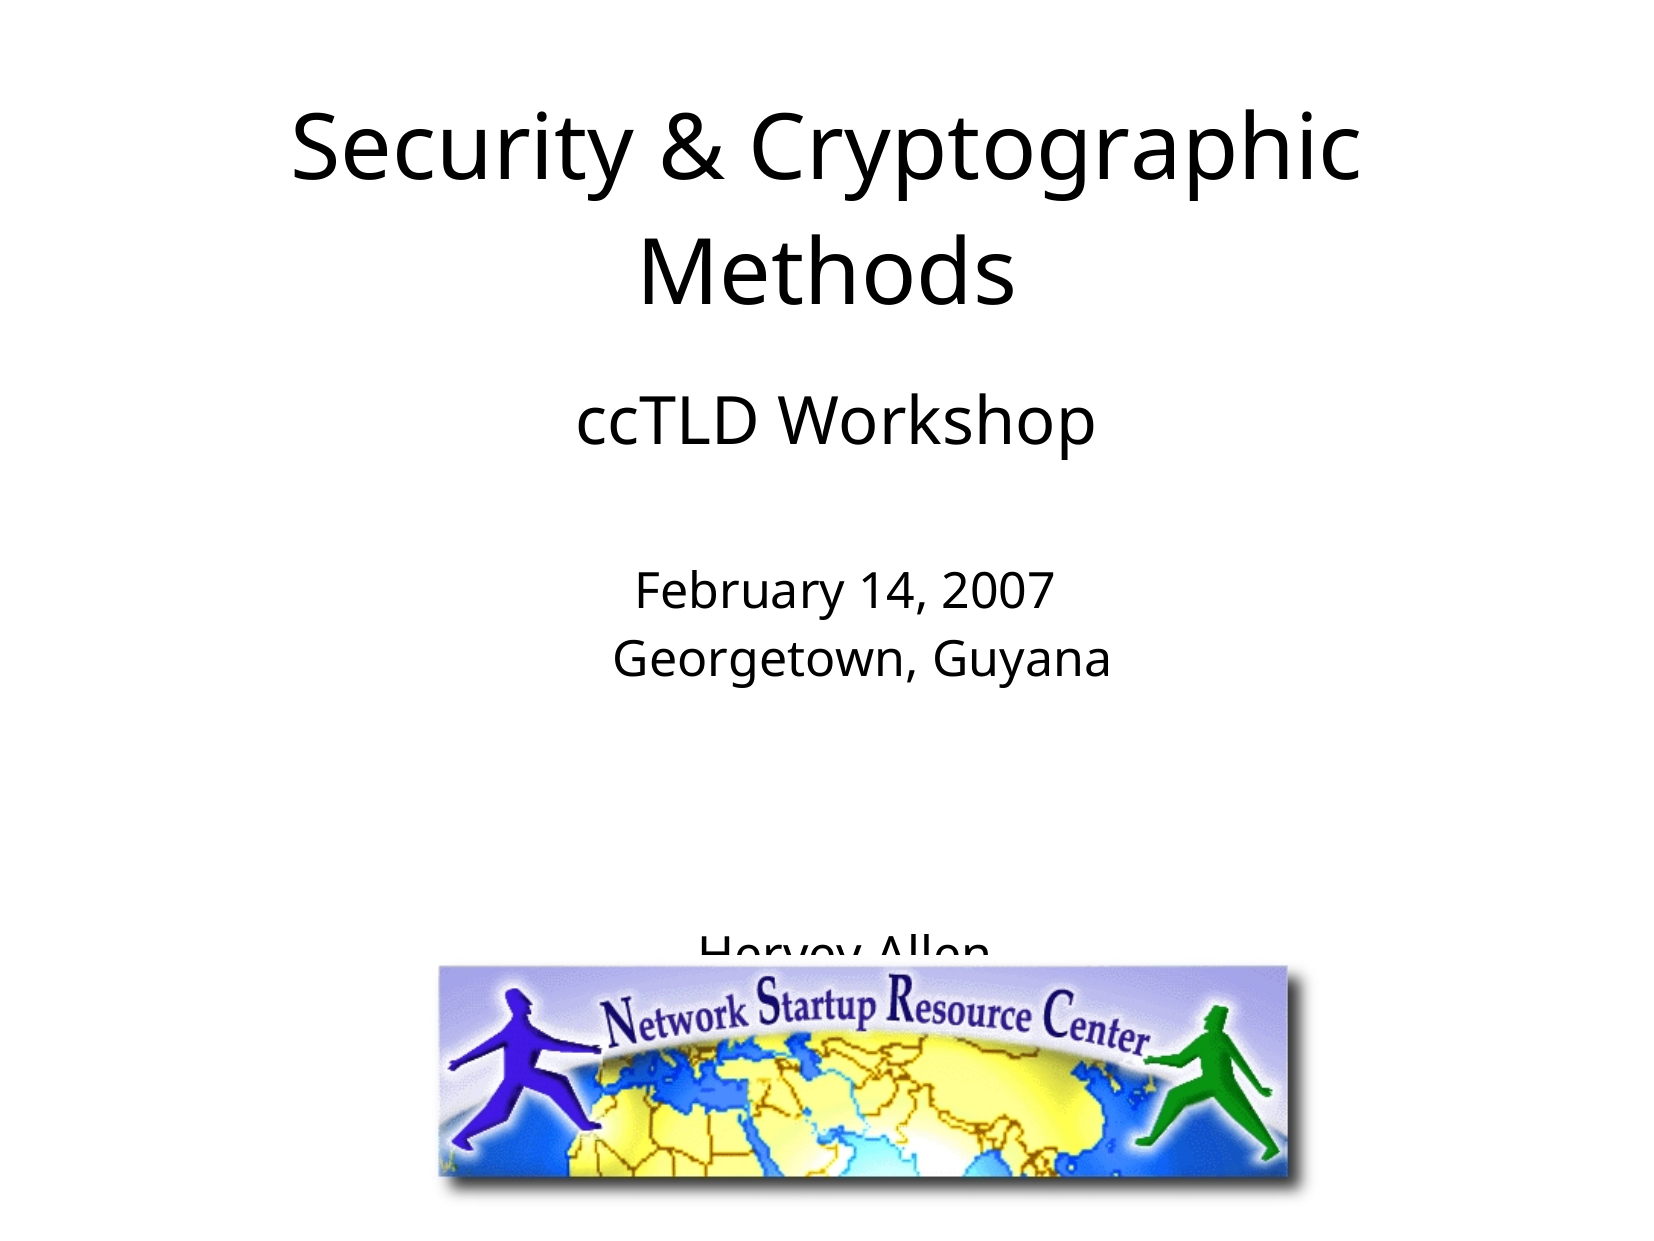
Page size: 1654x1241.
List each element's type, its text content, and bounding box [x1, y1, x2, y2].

title Security & Cryptographic Methods [121, 101, 1534, 312]
subtitle ccTLD Workshop February 14, 2007 Georgetown, Guyana Hervey Allen [121, 344, 1534, 1127]
picture [428, 955, 1323, 1212]
